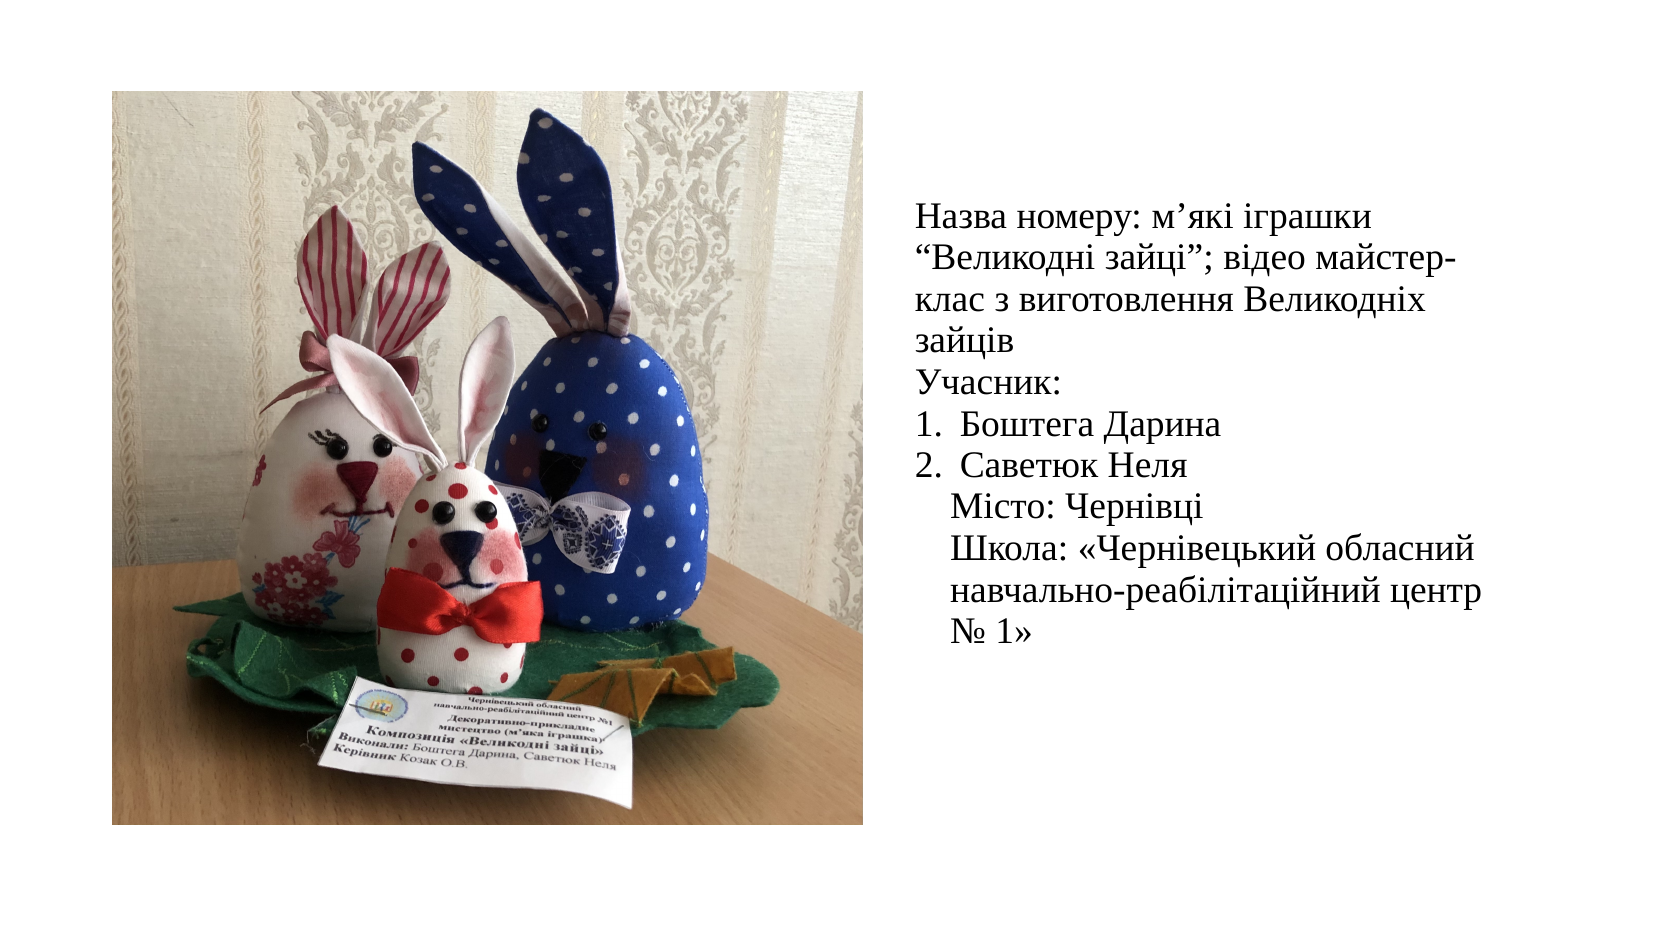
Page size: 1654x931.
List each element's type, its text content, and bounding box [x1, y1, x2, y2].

picture [112, 91, 863, 826]
text_box Назва номеру: м’які іграшки “Великодні зайці”; відео майстер-клас з виготовлення Великодніх зайців Учасник: Боштега Дарина Саветюк Неля Місто: Чернівці Школа: «Чернівецький обласний навчально-реабілітаційний центр № 1» [900, 187, 1501, 804]
